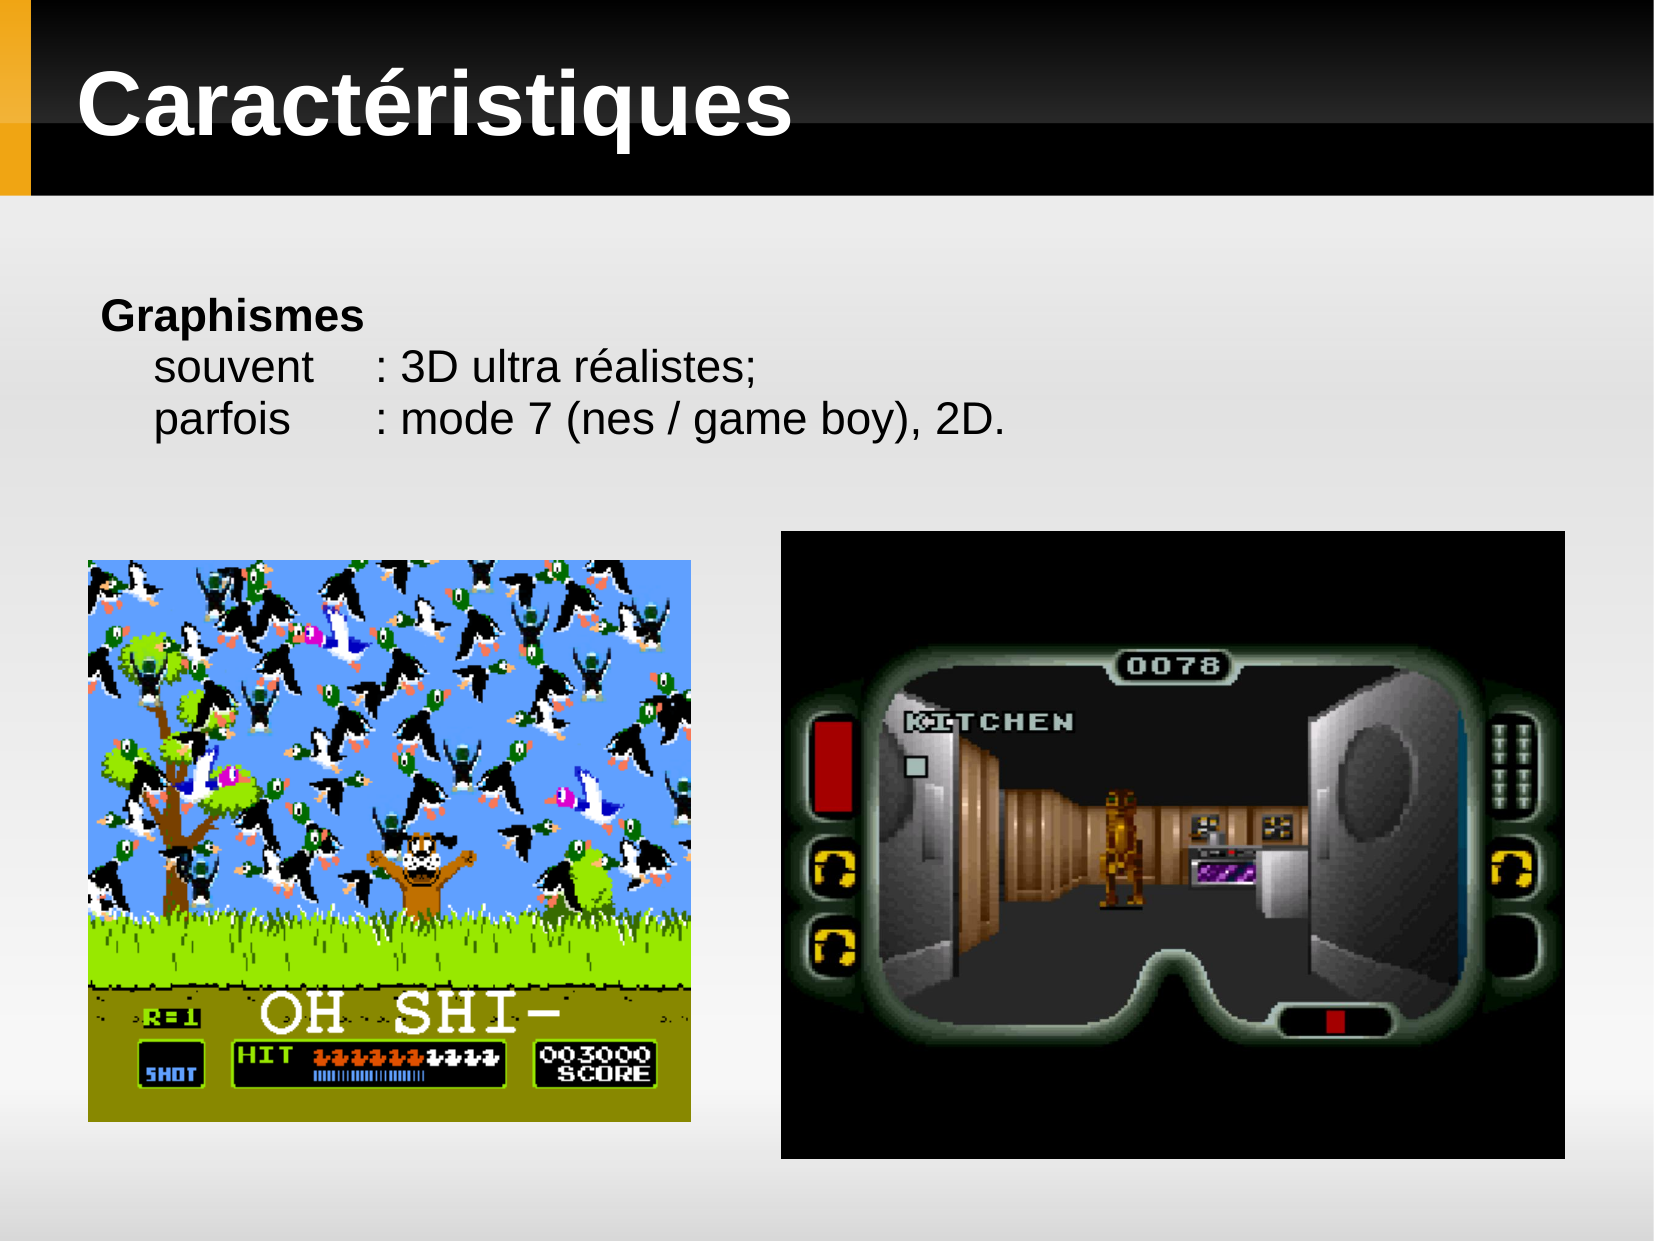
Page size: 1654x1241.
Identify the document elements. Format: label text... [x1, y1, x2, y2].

title Caractéristiques [76, 7, 1565, 200]
picture [0, 0, 1654, 1241]
list Graphismes souvent : 3D ultra réalistes; parfois : mode 7 (nes / game boy), 2D. [82, 290, 1571, 1094]
